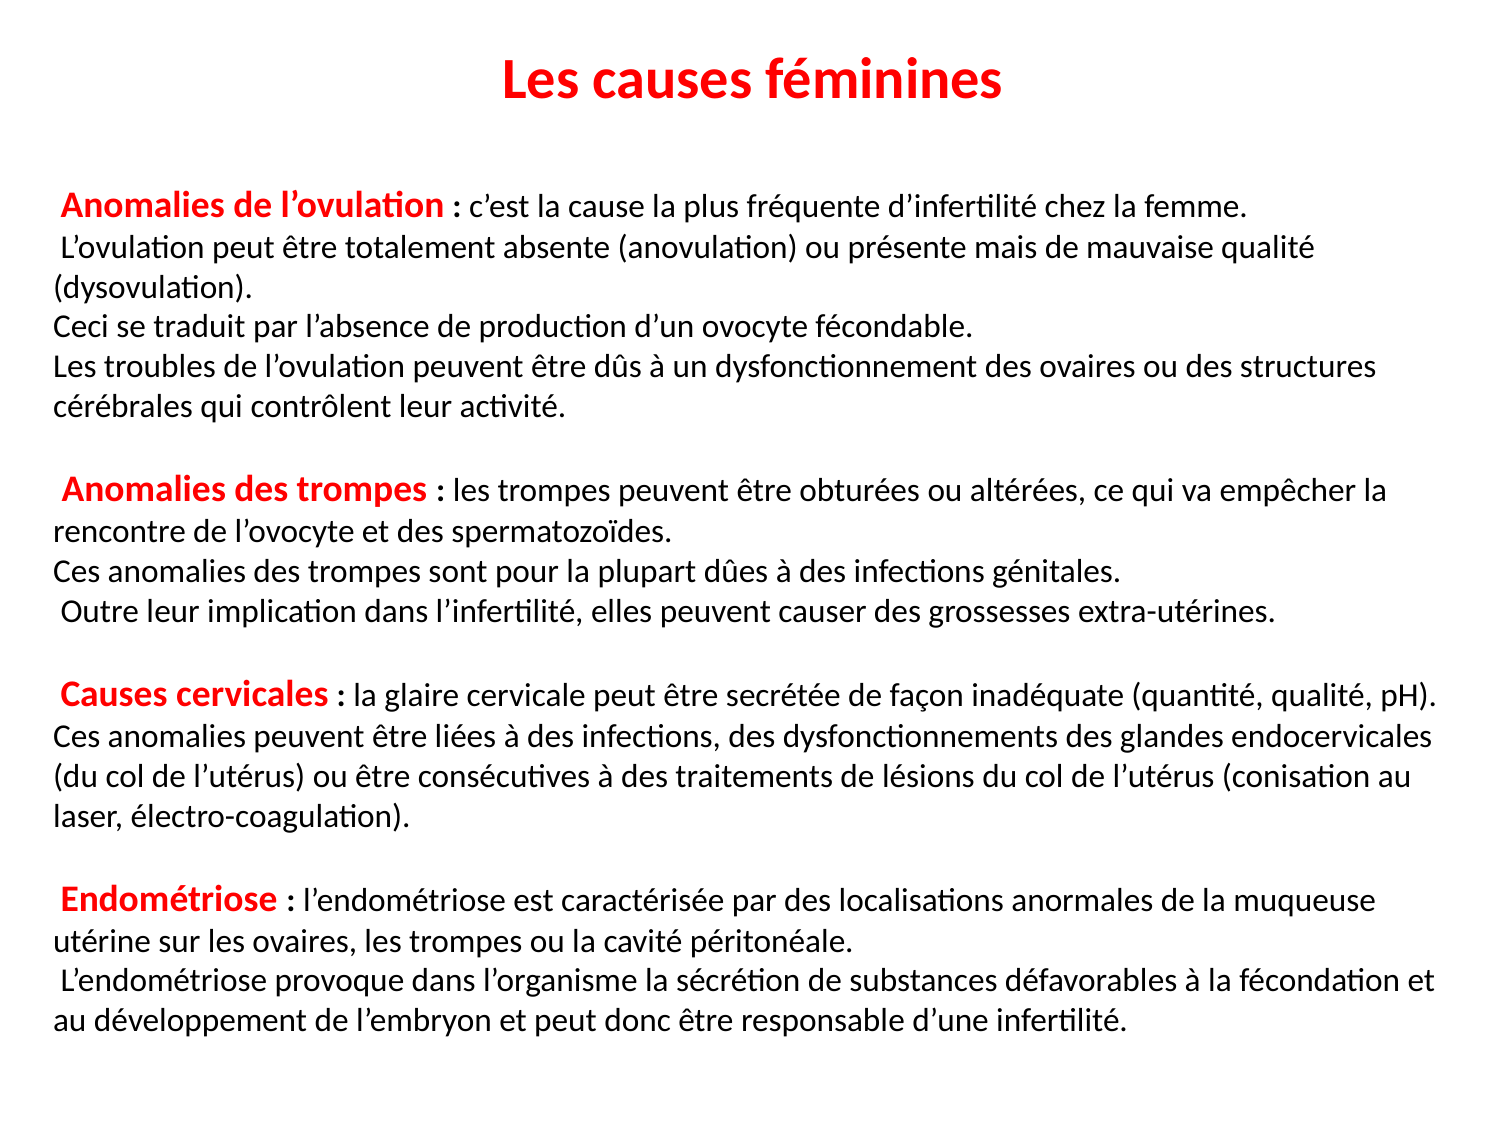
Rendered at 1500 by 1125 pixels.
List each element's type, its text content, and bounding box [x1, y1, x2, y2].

text_box Les causes féminines Anomalies de l’ovulation : c’est la cause la plus fréquente d’infertilité chez la femme. L’ovulation peut être totalement absente (anovulation) ou présente mais de mauvaise qualité (dysovulation). Ceci se traduit par l’absence de production d’un ovocyte fécondable. Les troubles de l’ovulation peuvent être dûs à un dysfonctionnement des ovaires ou des structures cérébrales qui contrôlent leur activité. Anomalies des trompes : les trompes peuvent être obturées ou altérées, ce qui va empêcher la rencontre de l’ovocyte et des spermatozoïdes. Ces anomalies des trompes sont pour la plupart dûes à des infections génitales. Outre leur implication dans l’infertilité, elles peuvent causer des grossesses extra-utérines. Causes cervicales : la glaire cervicale peut être secrétée de façon inadéquate (quantité, qualité, pH). Ces anomalies peuvent être liées à des infections, des dysfonctionnements des glandes endocervicales (du col de l’utérus) ou être consécutives à des traitements de lésions du col de l’utérus (conisation au laser, électro-coagulation). Endométriose : l’endométriose est caractérisée par des localisations anormales de la muqueuse utérine sur les ovaires, les trompes ou la cavité péritonéale. L’endométriose provoque dans l’organisme la sécrétion de substances défavorables à la fécondation et au développement de l’embryon et peut donc être responsable d’une infertilité. [53, 39, 1453, 1039]
